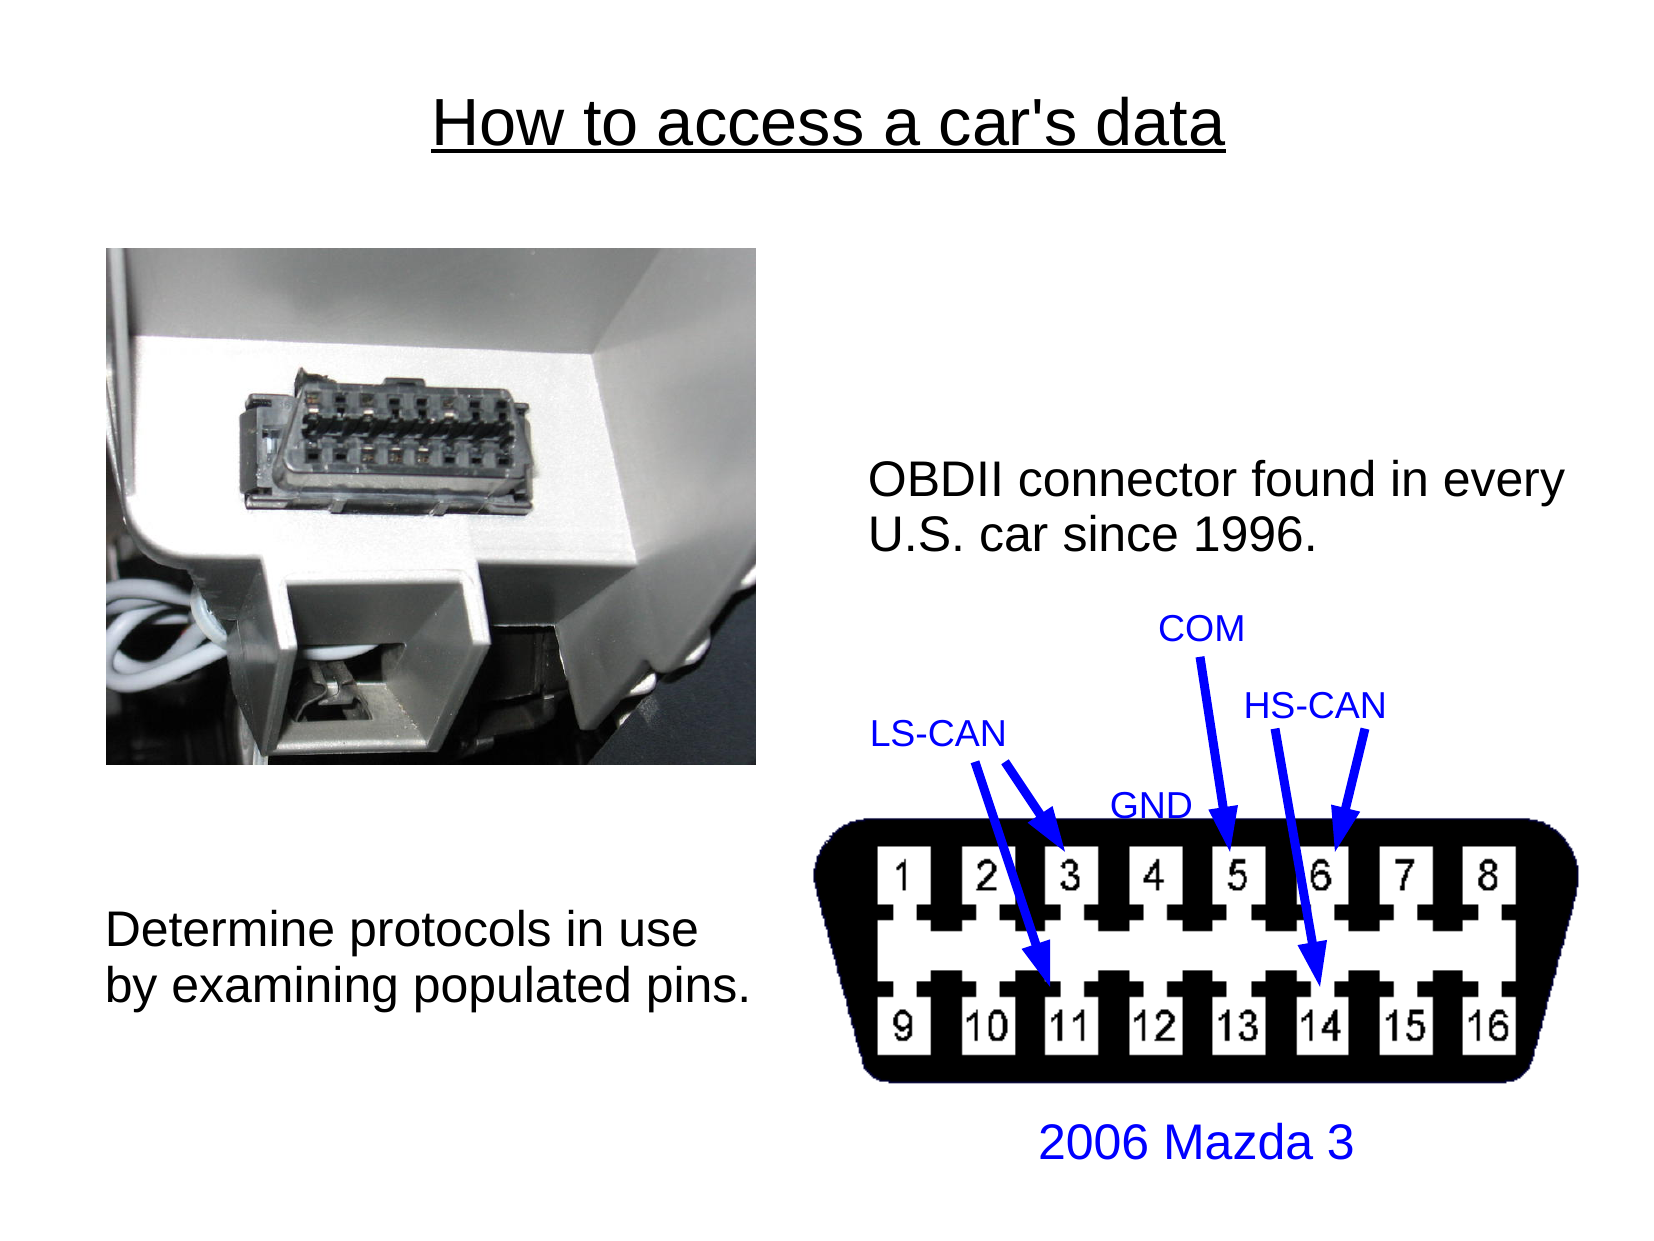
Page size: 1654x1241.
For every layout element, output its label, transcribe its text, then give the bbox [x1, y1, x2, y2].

text_box GND [1095, 776, 1208, 834]
text_box LS-CAN [855, 705, 1022, 762]
title How to access a car's data [82, 49, 1576, 196]
text_box HS-CAN [1228, 676, 1402, 734]
picture [106, 248, 756, 766]
text_box Determine protocols in use by examining populated pins. [90, 893, 767, 1020]
text_box COM [1143, 600, 1261, 657]
text_box 2006 Mazda 3 [1023, 1106, 1370, 1178]
picture [795, 806, 1599, 1107]
picture [1041, 806, 1051, 811]
text_box OBDII connector found in every U.S. car since 1996. [853, 443, 1581, 570]
